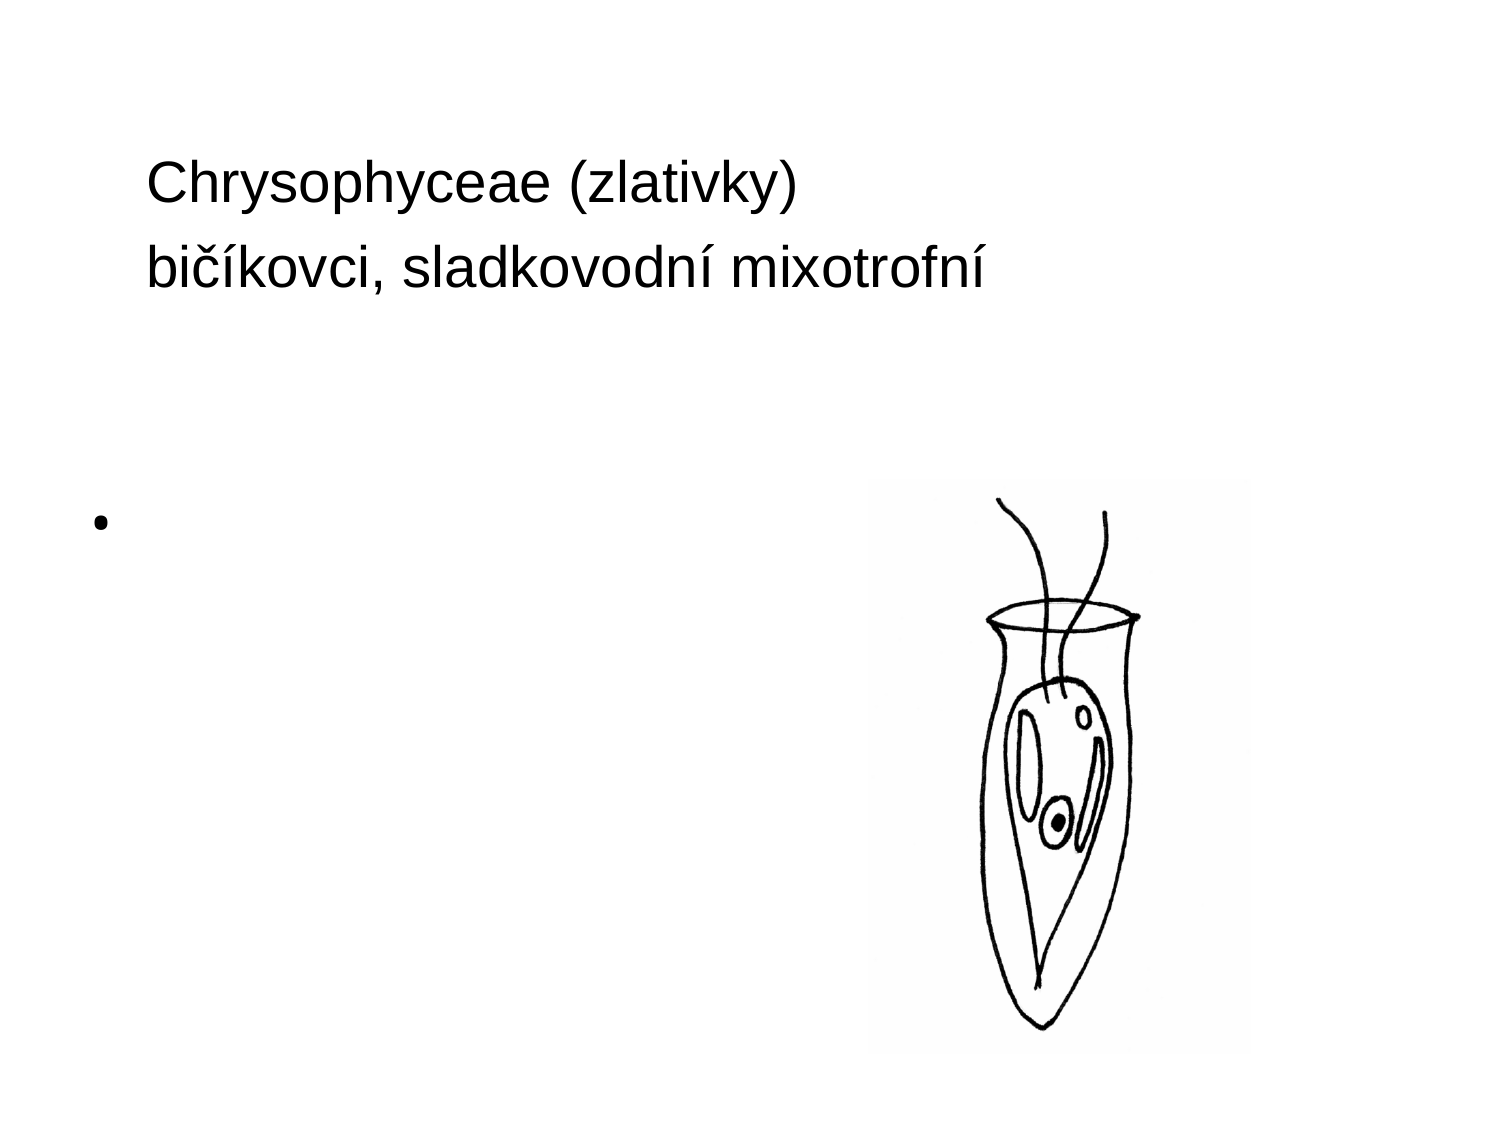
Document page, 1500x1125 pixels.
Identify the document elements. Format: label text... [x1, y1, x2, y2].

picture [868, 479, 1251, 1054]
list Chrysophyceae (zlativky) bičíkovci, sladkovodní mixotrofní [75, 137, 1353, 1005]
